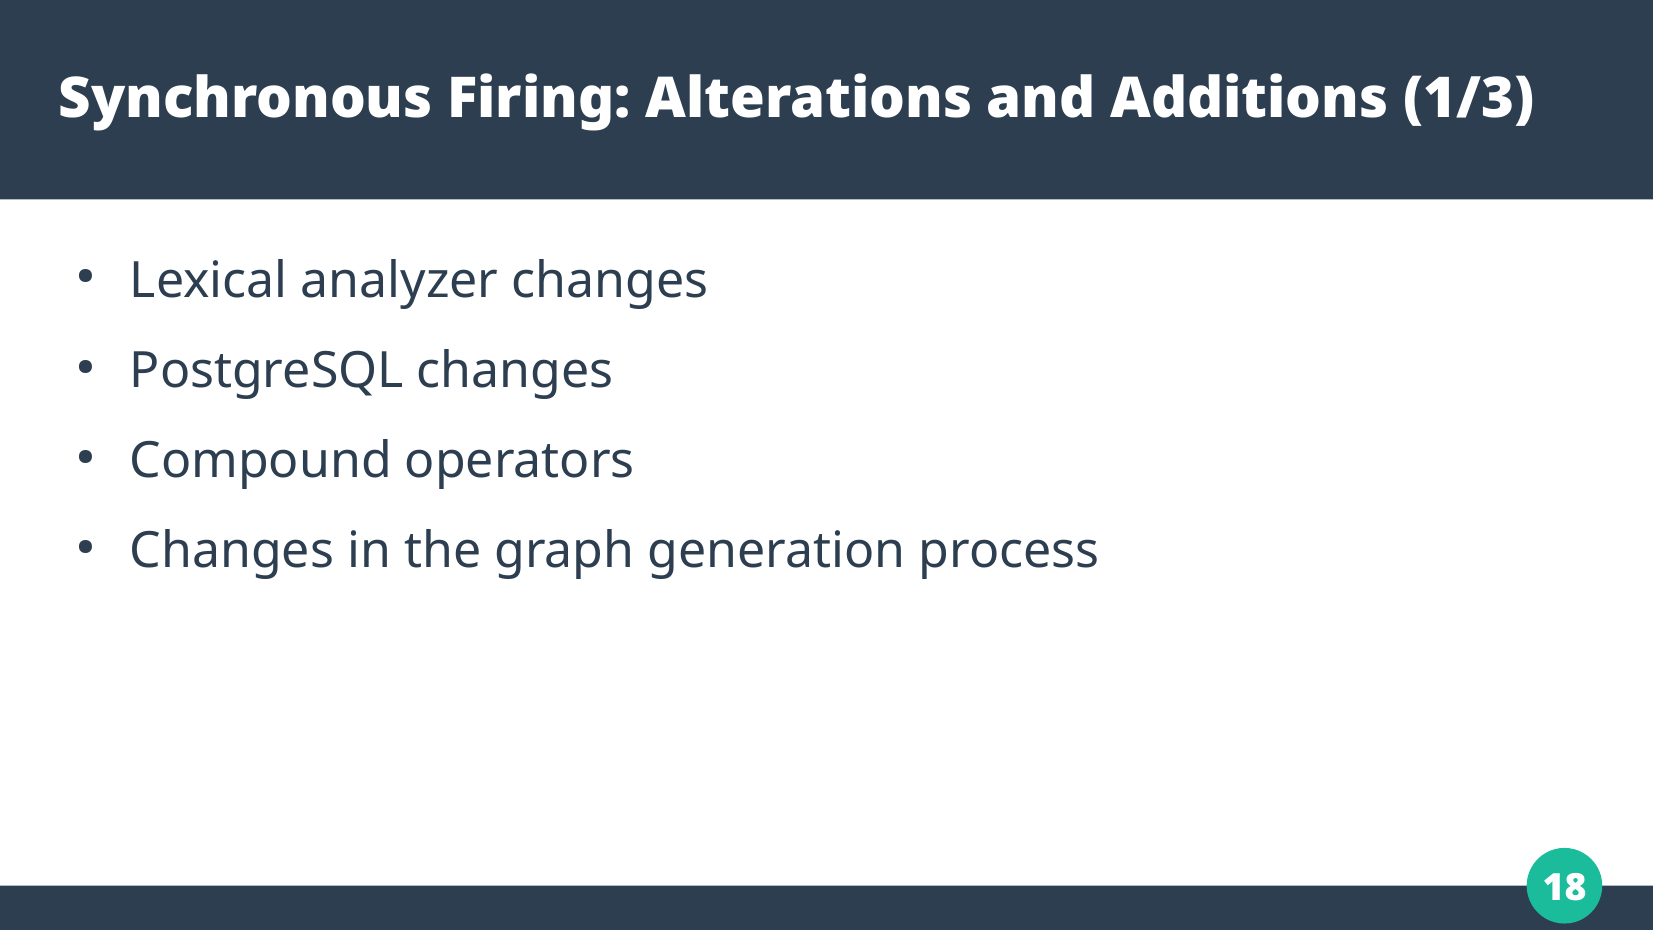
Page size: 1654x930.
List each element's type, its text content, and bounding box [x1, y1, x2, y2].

list Lexical analyzer changes PostgreSQL changes Compound operators Changes in the graph generation process [58, 243, 1594, 864]
title Synchronous Firing: Alterations and Additions (1/3) [58, 36, 1594, 156]
